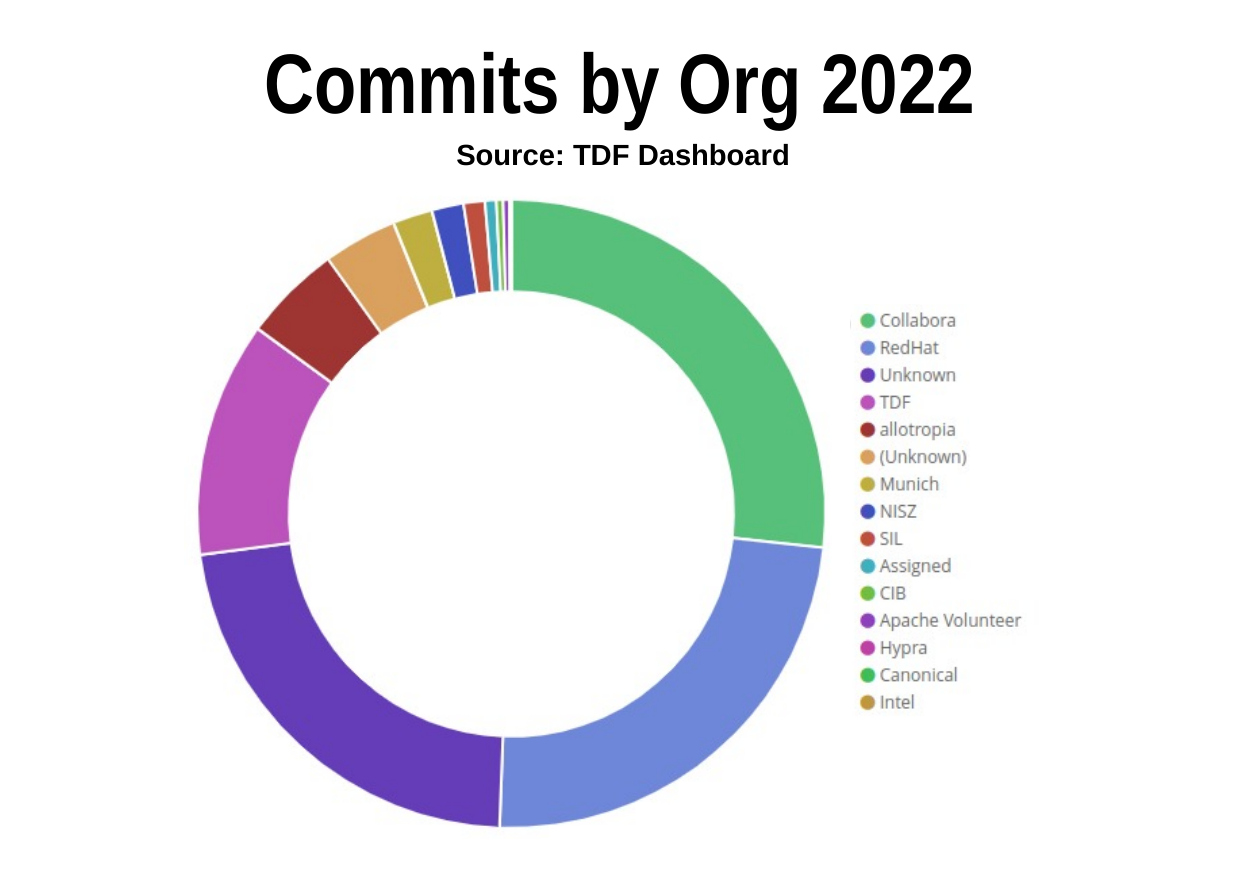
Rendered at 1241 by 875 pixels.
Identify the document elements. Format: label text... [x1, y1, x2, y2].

picture [184, 187, 835, 839]
picture [850, 304, 1039, 723]
title Commits by Org 2022 [11, 0, 1229, 173]
text_box Source: TDF Dashboard [441, 131, 806, 185]
